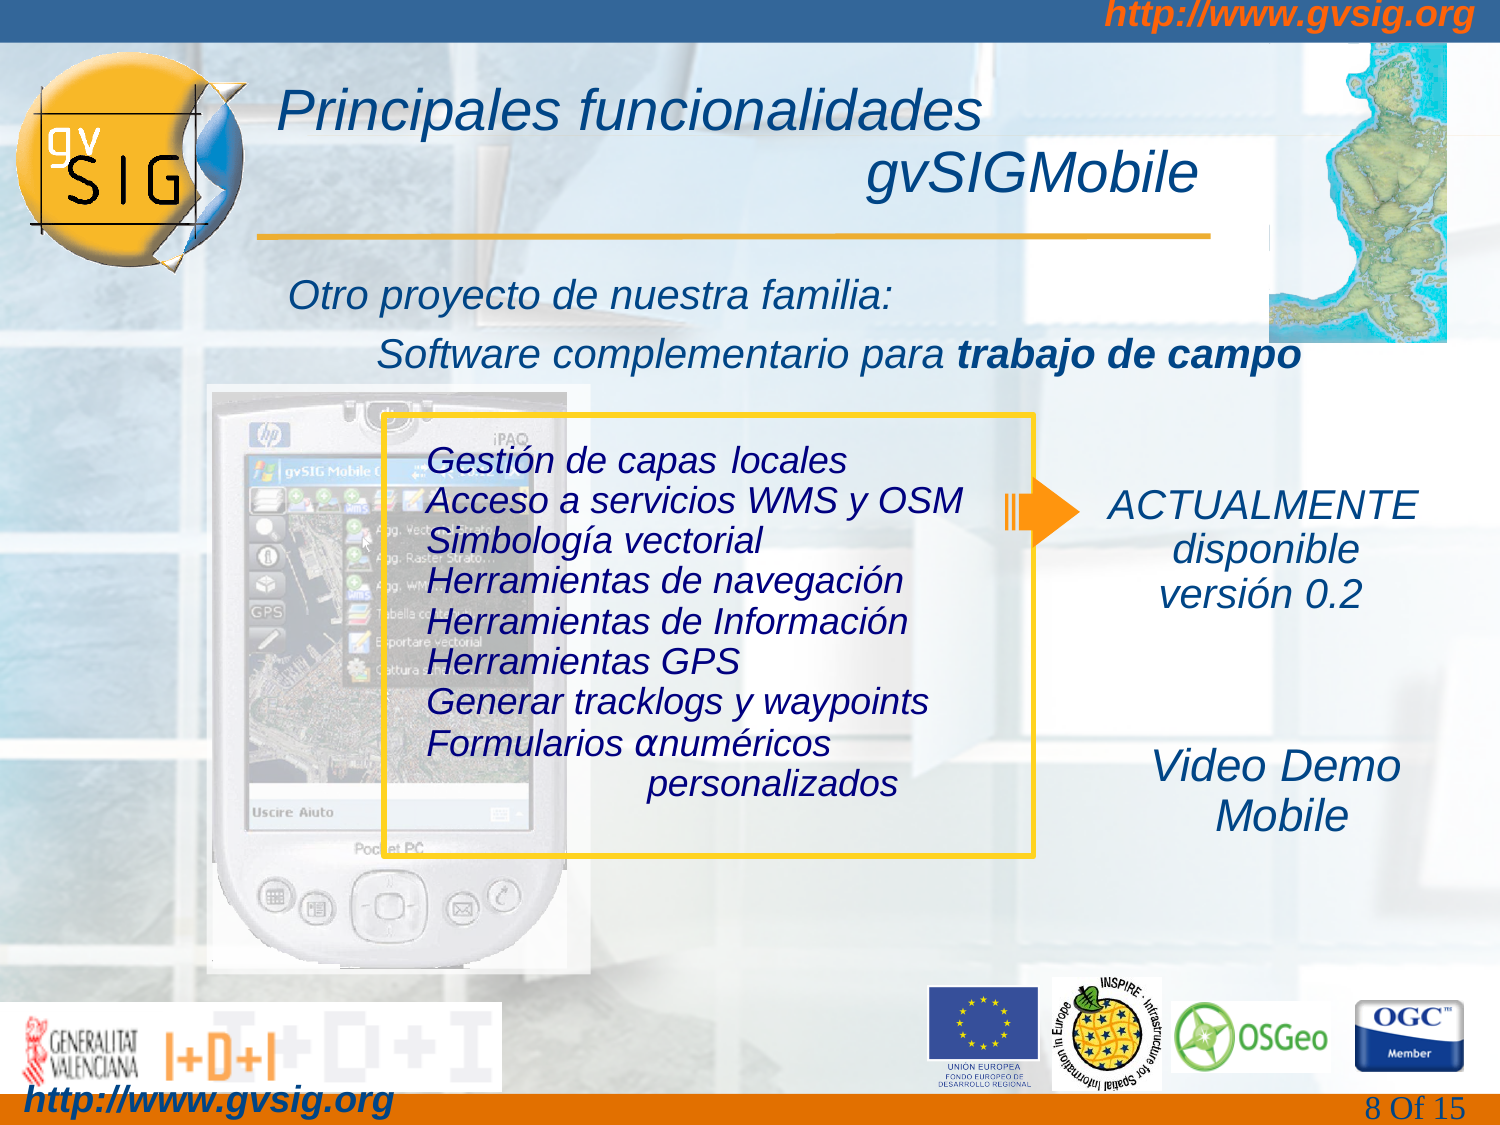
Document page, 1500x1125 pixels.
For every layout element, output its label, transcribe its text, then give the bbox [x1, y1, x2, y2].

text_box Software complementario para trabajo de campo [377, 334, 1329, 386]
text_box [387, 418, 591, 853]
text_box Otro proyecto de nuestra familia: [289, 275, 1241, 326]
picture [1355, 1000, 1464, 1072]
text_box [1011, 493, 1016, 531]
text_box Principales funcionalidades gvSIGMobile [261, 72, 1269, 234]
text_box ACTUALMENTE disponible versión 0.2 [1109, 485, 1424, 638]
picture [1171, 1001, 1331, 1073]
text_box [206, 383, 591, 975]
picture [11, 49, 249, 276]
picture [1052, 977, 1162, 1091]
picture [927, 985, 1040, 1087]
picture [1269, 43, 1447, 343]
text_box [1005, 493, 1009, 531]
text_box [1018, 476, 1080, 548]
text_box Gestión de capas locales Acceso a servicios WMS y OSM Simbología vectorial Herramientas de navegación Herramientas de Información Herramientas GPS Generar tracklogs y waypoints Formularios αnuméricos personalizados [426, 440, 993, 899]
text_box Video Demo Mobile [1092, 742, 1473, 857]
picture [0, 1002, 502, 1094]
